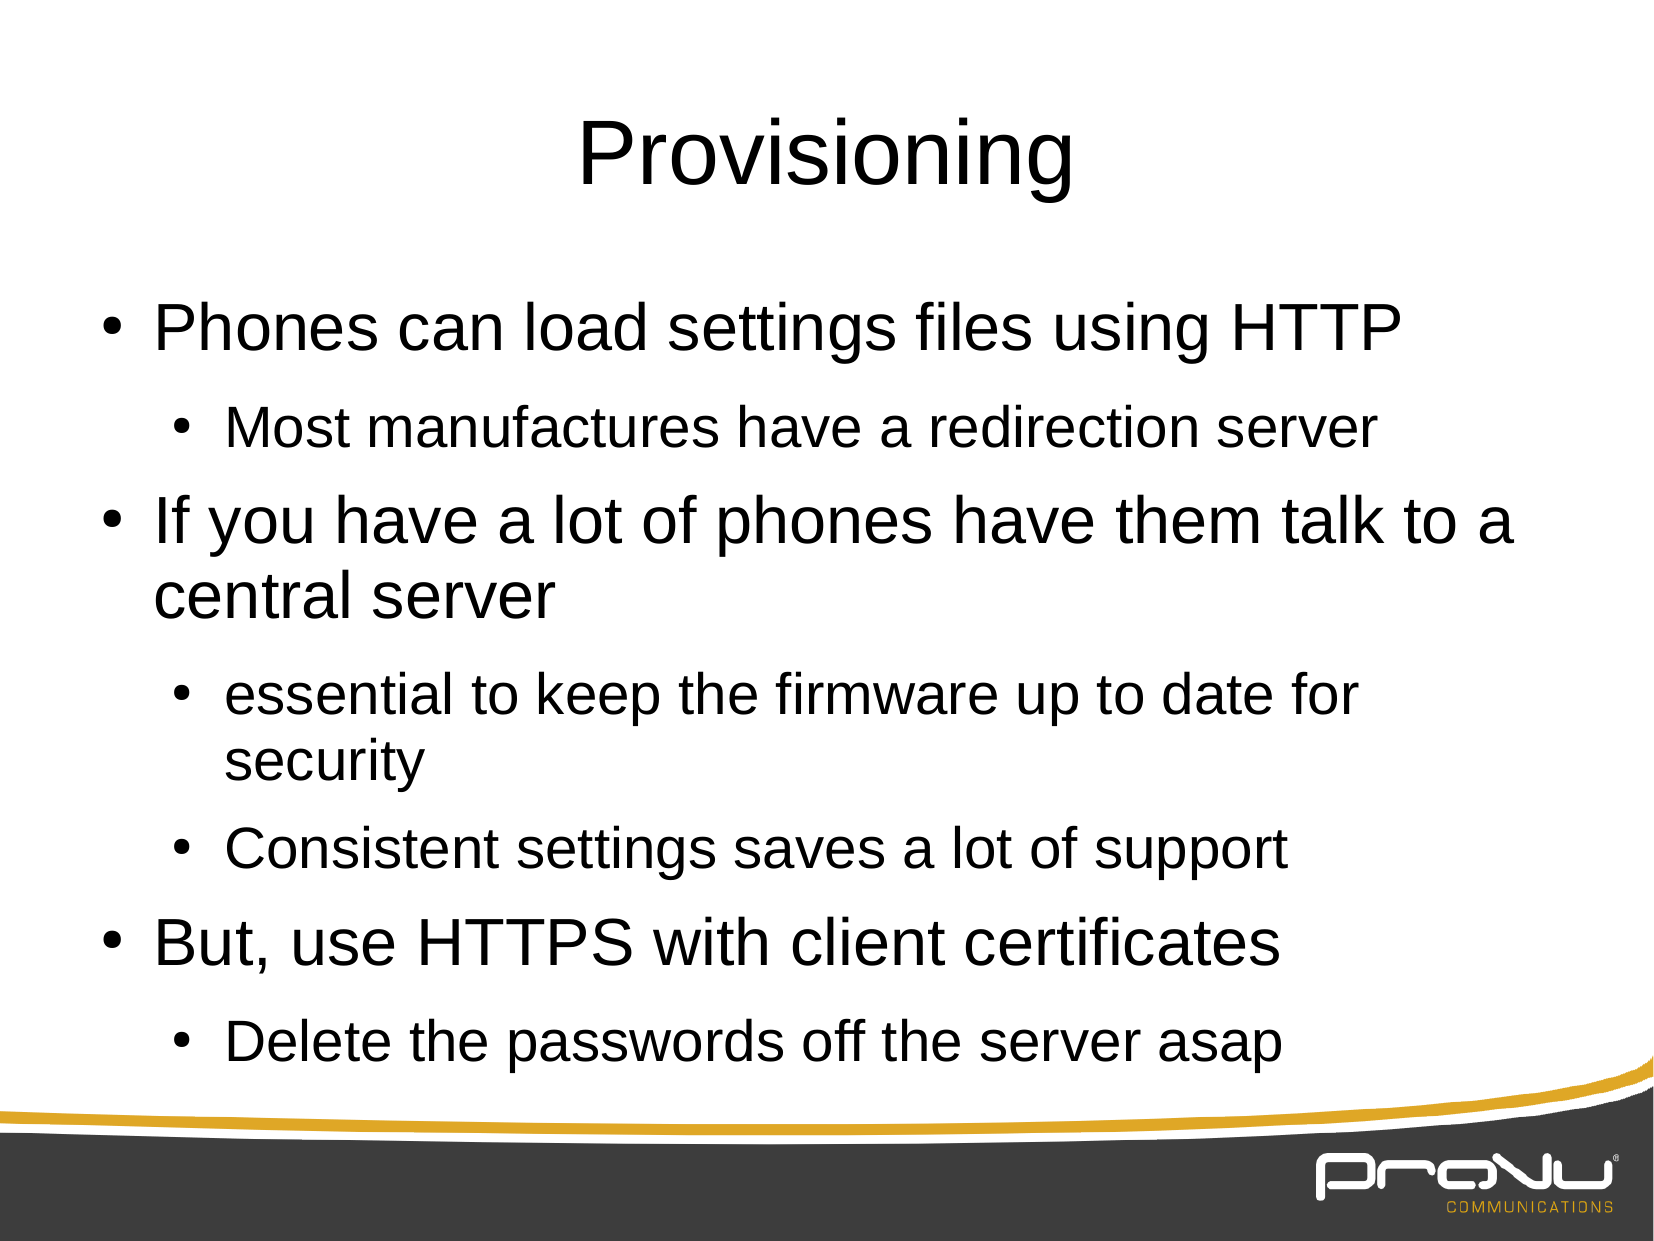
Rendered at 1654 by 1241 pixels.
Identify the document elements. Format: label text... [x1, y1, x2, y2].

list Phones can load settings files using HTTP Most manufactures have a redirection server If you have a lot of phones have them talk to a central server essential to keep the firmware up to date for security Consistent settings saves a lot of support But, use HTTPS with client certificates Delete the passwords off the server asap [82, 290, 1571, 1109]
picture [0, 1039, 1654, 1241]
title Provisioning [82, 49, 1571, 257]
